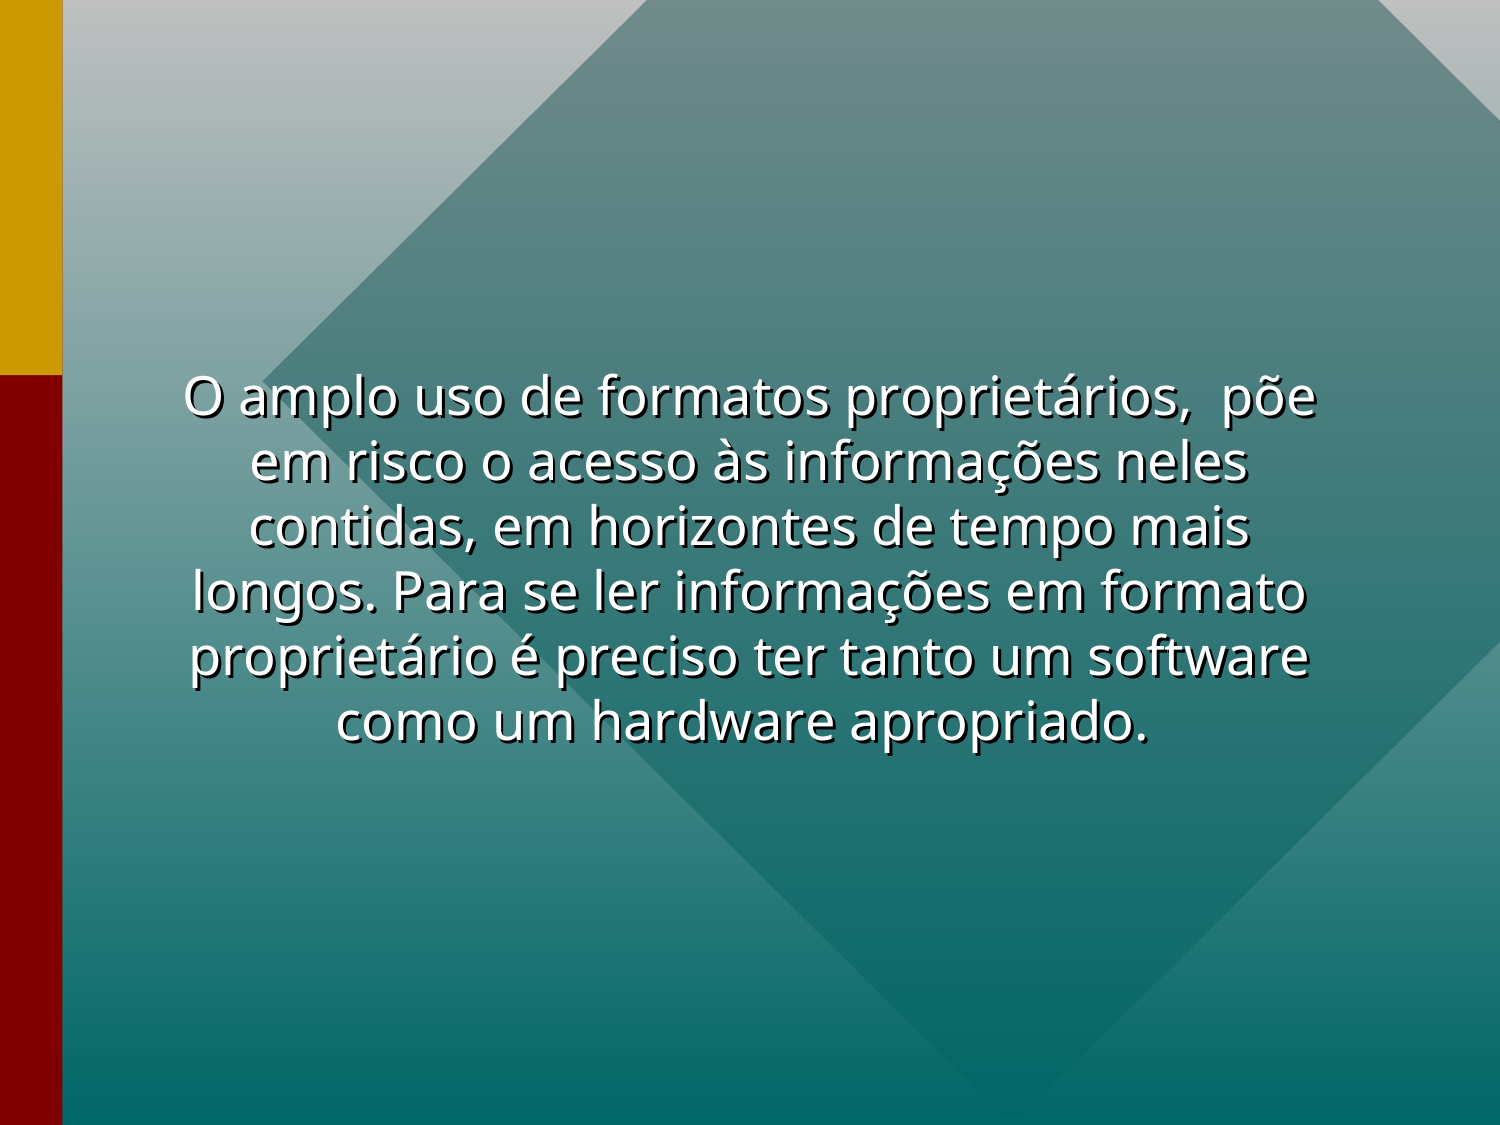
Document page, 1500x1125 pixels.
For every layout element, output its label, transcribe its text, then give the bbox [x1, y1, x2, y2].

subtitle O amplo uso de formatos proprietários, põe em risco o acesso às informações neles contidas, em horizontes de tempo mais longos. Para se ler informações em formato proprietário é preciso ter tanto um software como um hardware apropriado. [150, 134, 1351, 979]
